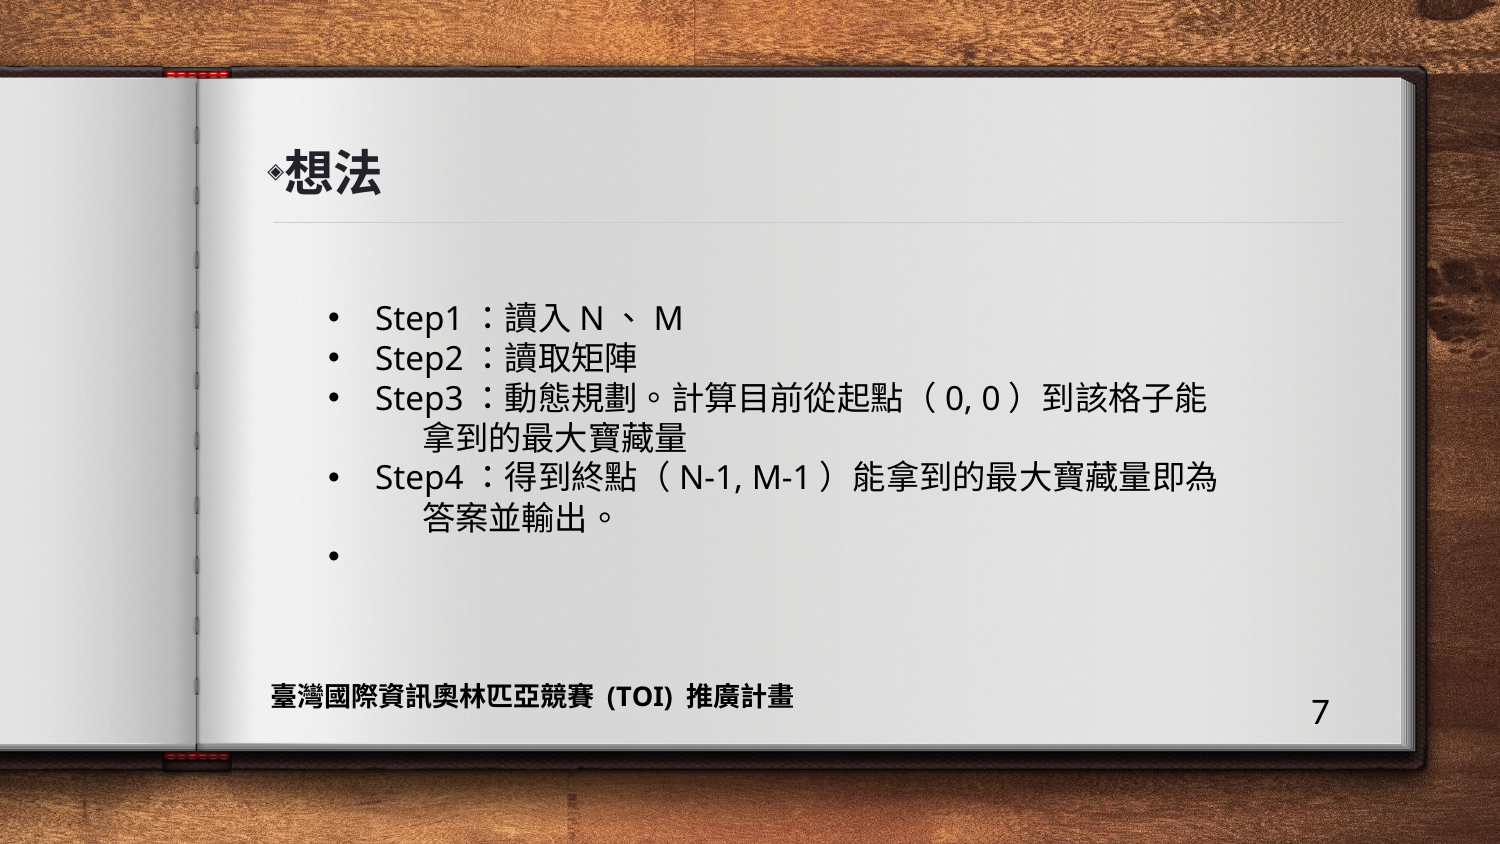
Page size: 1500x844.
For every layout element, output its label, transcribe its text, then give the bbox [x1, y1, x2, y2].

text_box [1295, 672, 1386, 737]
text_box Step1：讀入N、M Step2：讀取矩陣 Step3：動態規劃。計算目前從起點（0, 0）到該格子能拿到的最大寶藏量 Step4：得到終點（N-1, M-1）能拿到的最大寶藏量即為答案並輸出。 [313, 289, 1254, 588]
list 想法 [252, 126, 1194, 216]
